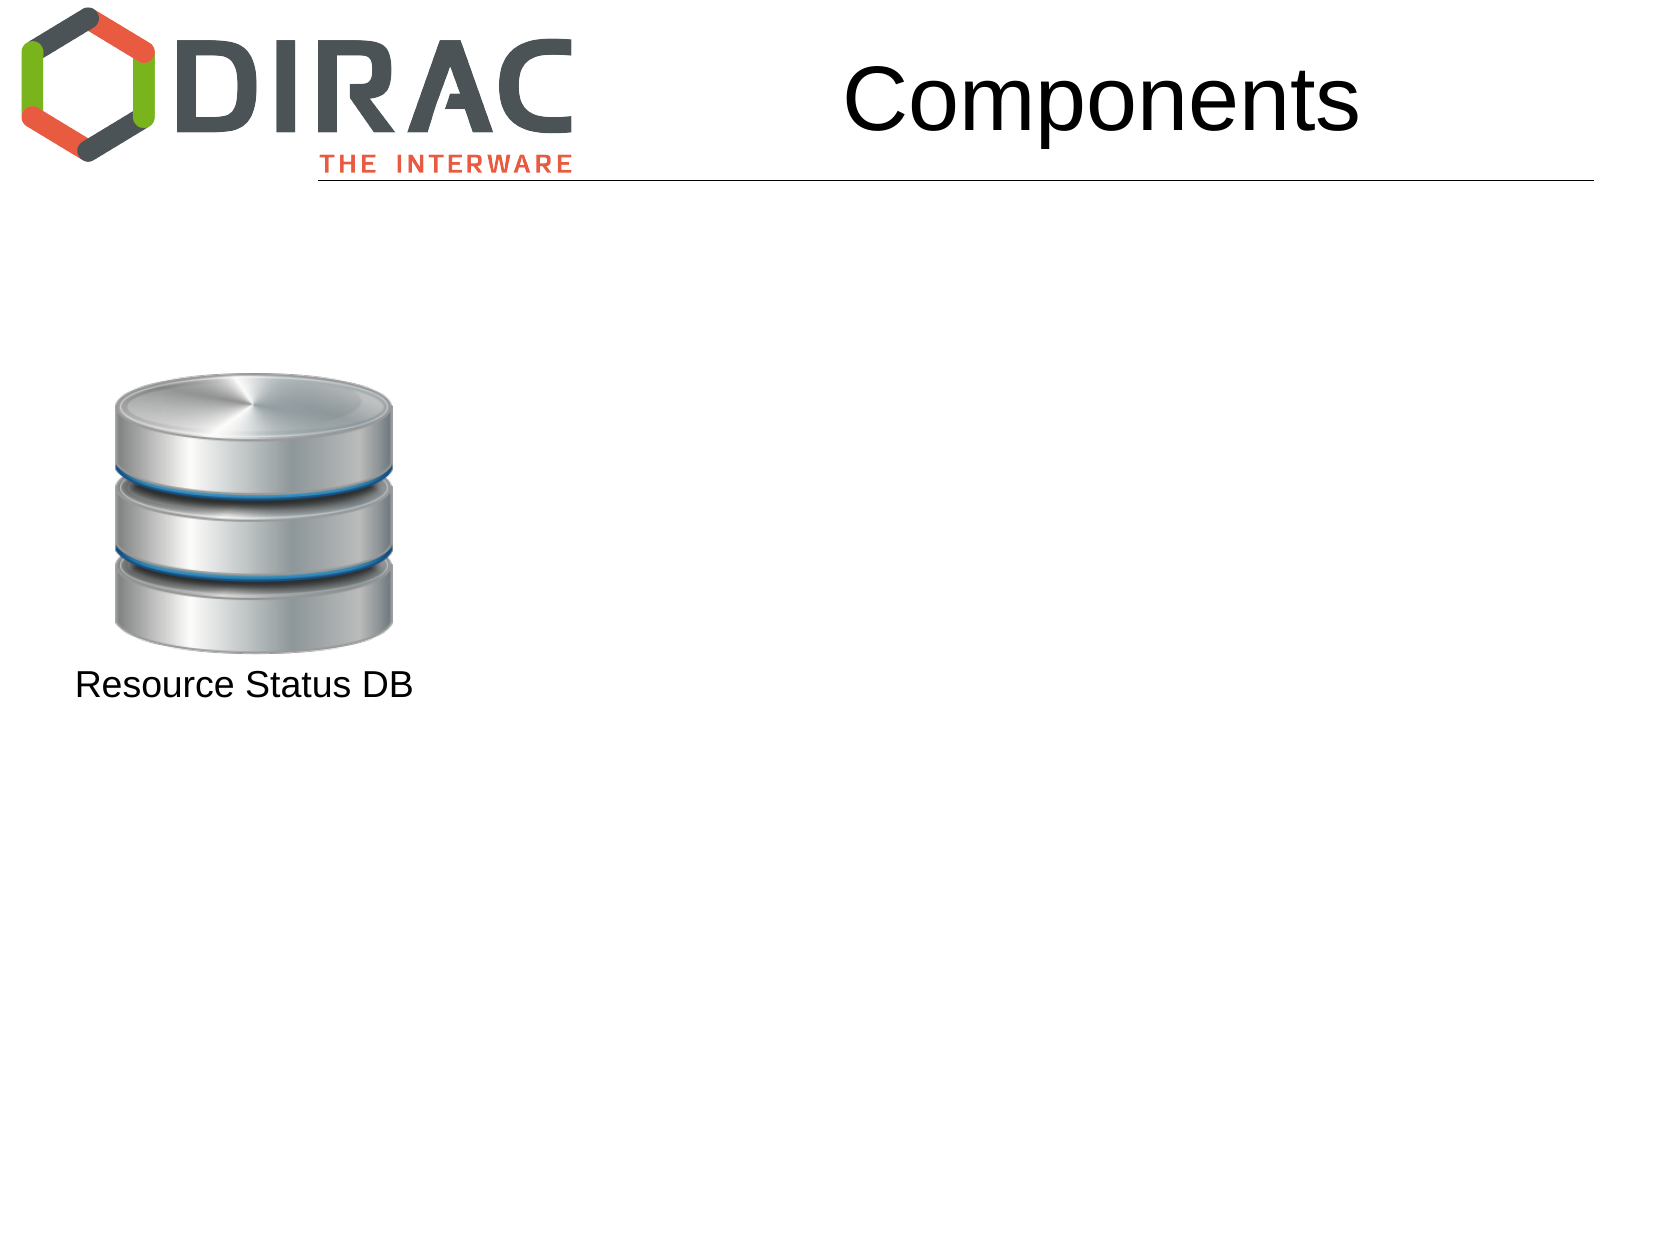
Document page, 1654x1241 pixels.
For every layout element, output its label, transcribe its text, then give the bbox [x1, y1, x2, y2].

title Components [615, 32, 1591, 166]
picture [110, 370, 396, 655]
picture [4, 0, 589, 181]
text_box Resource Status DB [60, 655, 451, 721]
